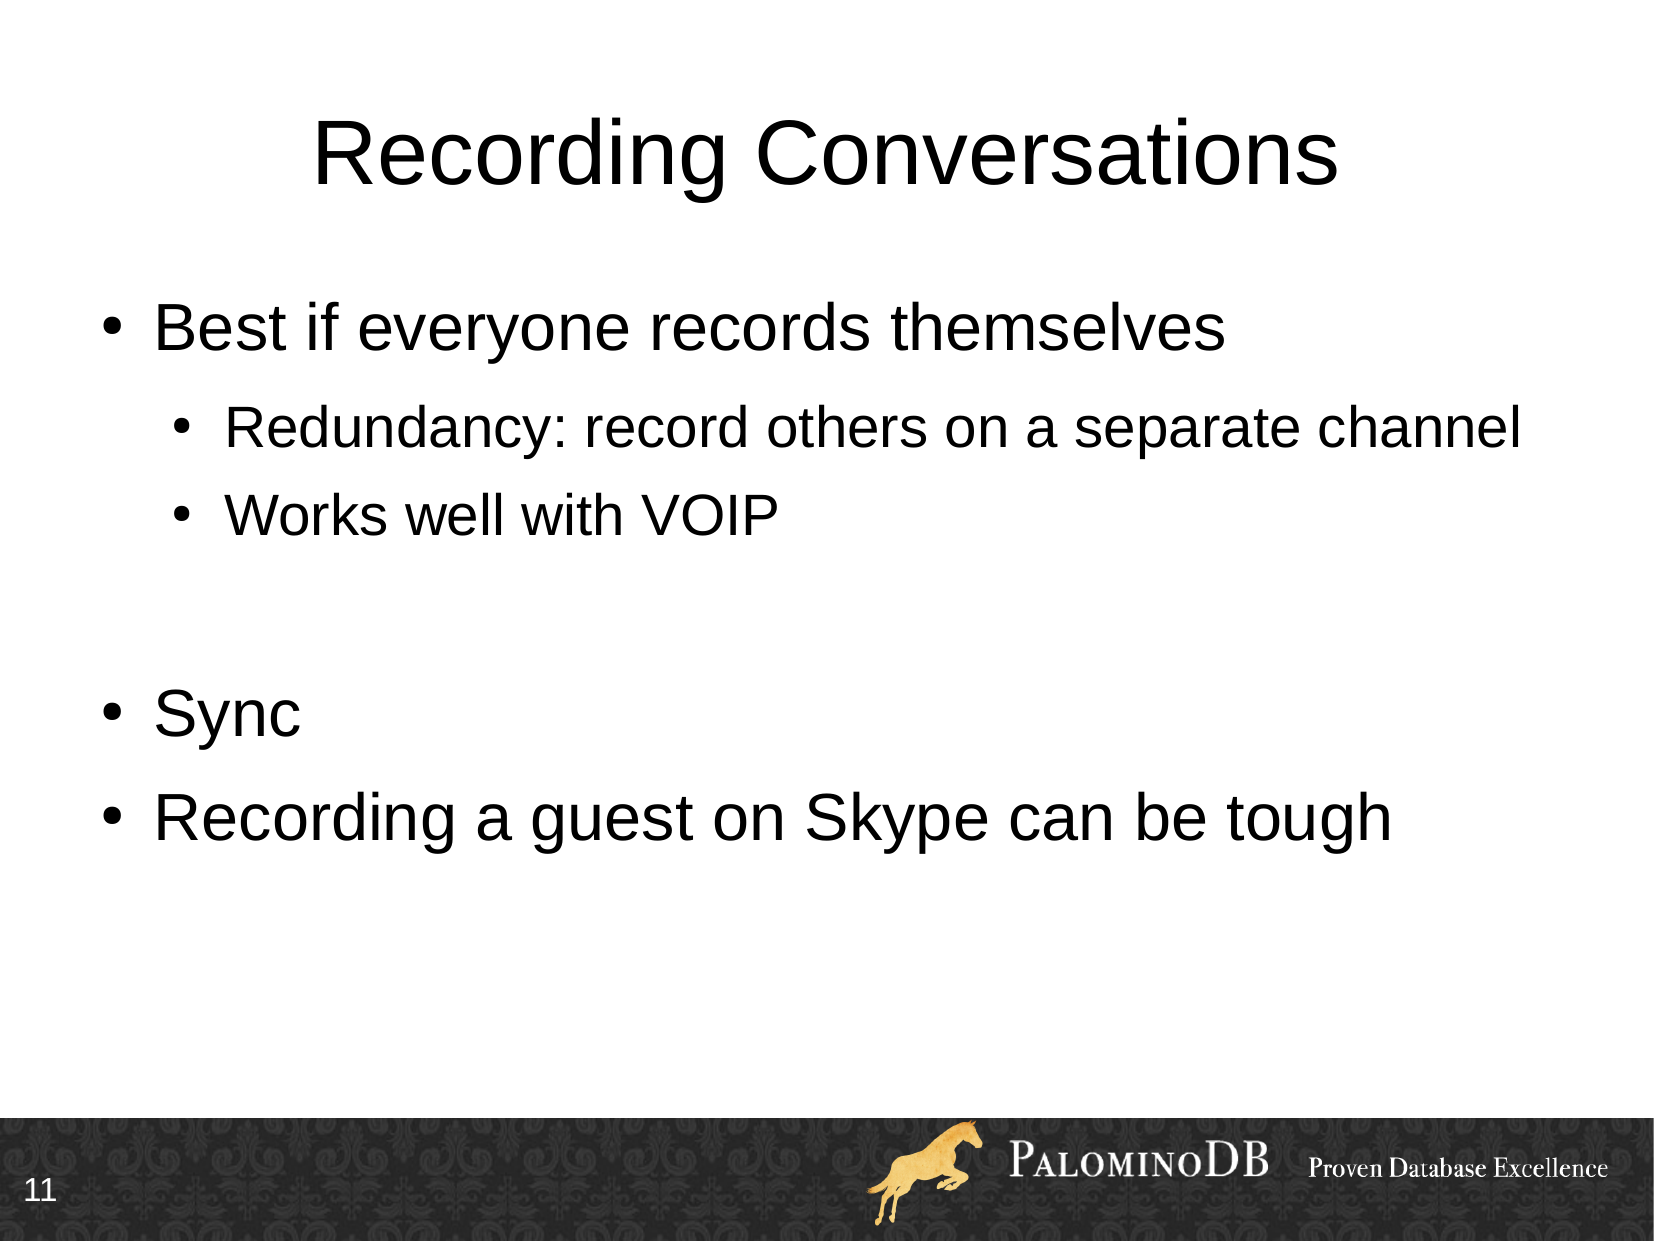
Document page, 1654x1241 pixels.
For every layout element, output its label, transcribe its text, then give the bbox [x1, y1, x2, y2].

list Best if everyone records themselves Redundancy: record others on a separate channel Works well with VOIP Sync Recording a guest on Skype can be tough [82, 290, 1571, 1109]
picture [0, 1109, 1654, 1241]
title Recording Conversations [82, 49, 1571, 257]
